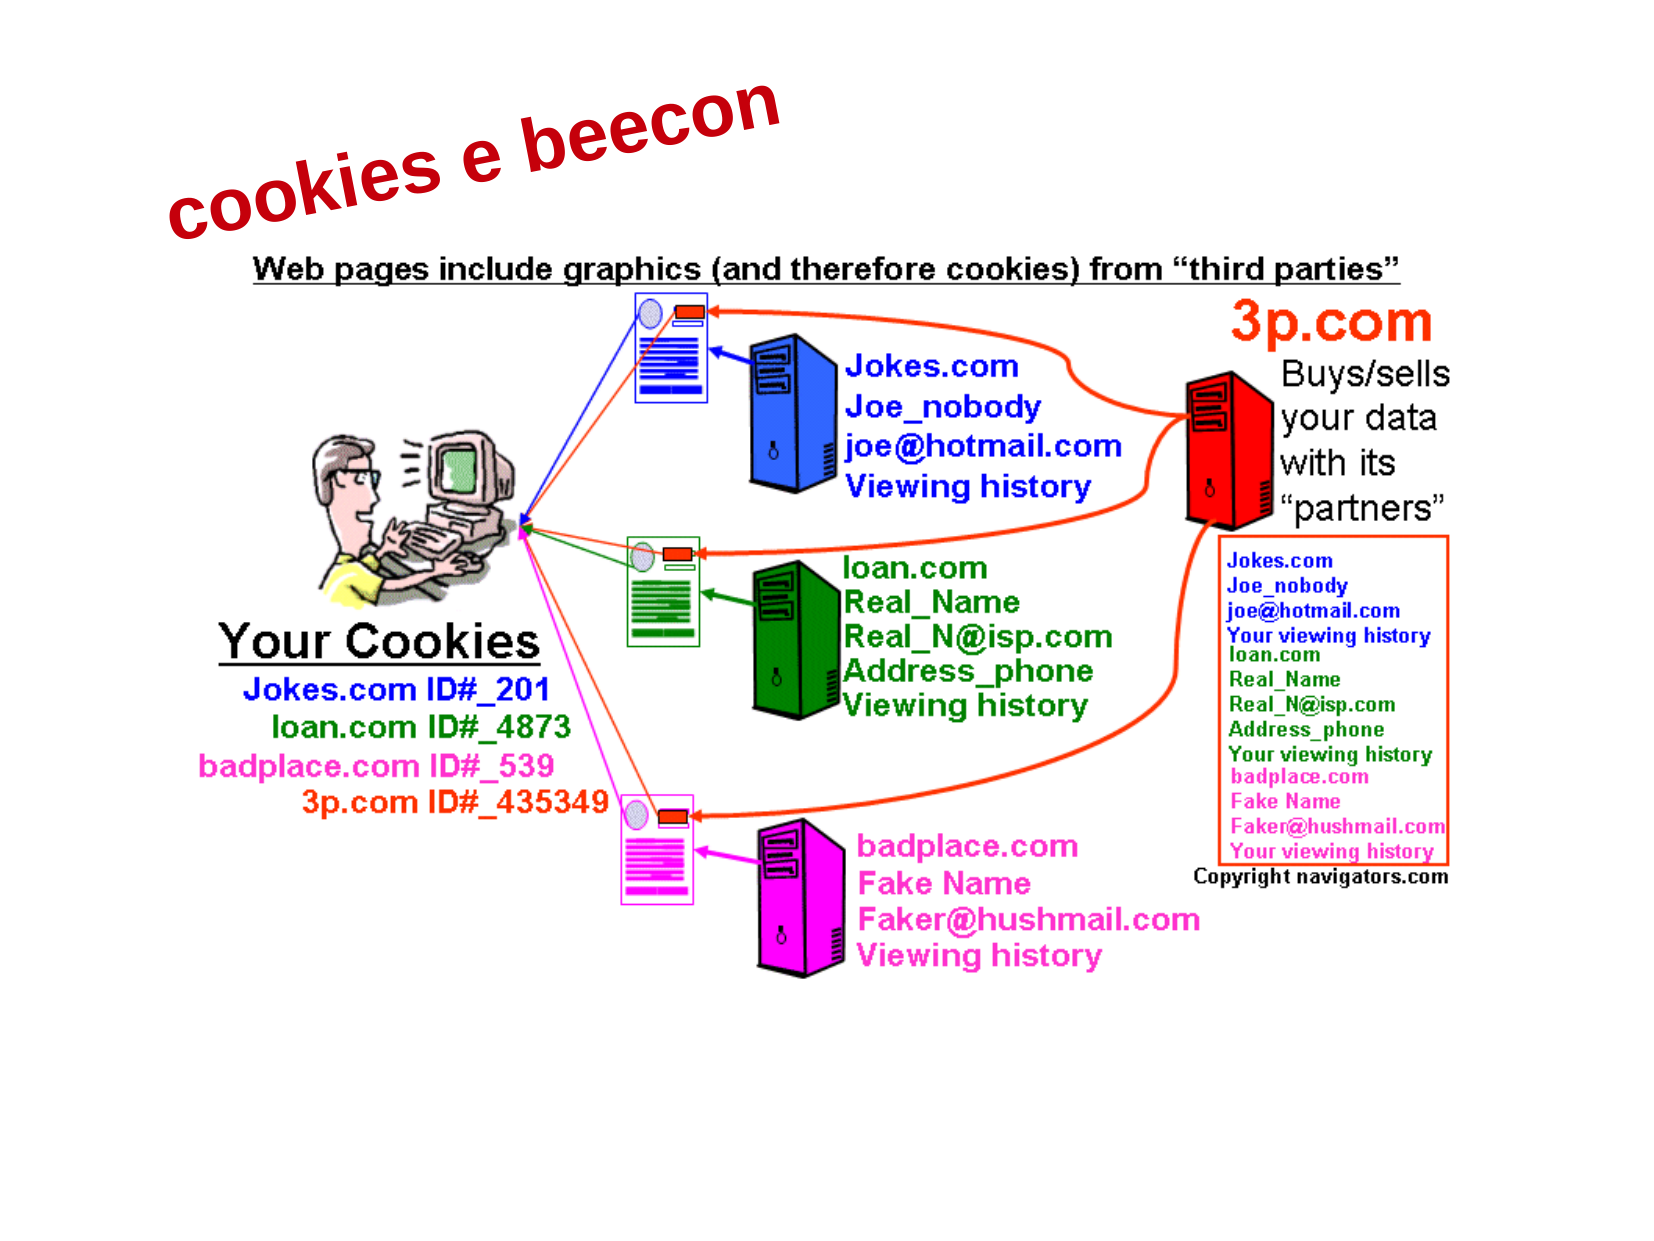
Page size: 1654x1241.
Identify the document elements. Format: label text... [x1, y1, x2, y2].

text_box cookies e beecon [142, 29, 886, 268]
picture [197, 238, 1459, 1004]
